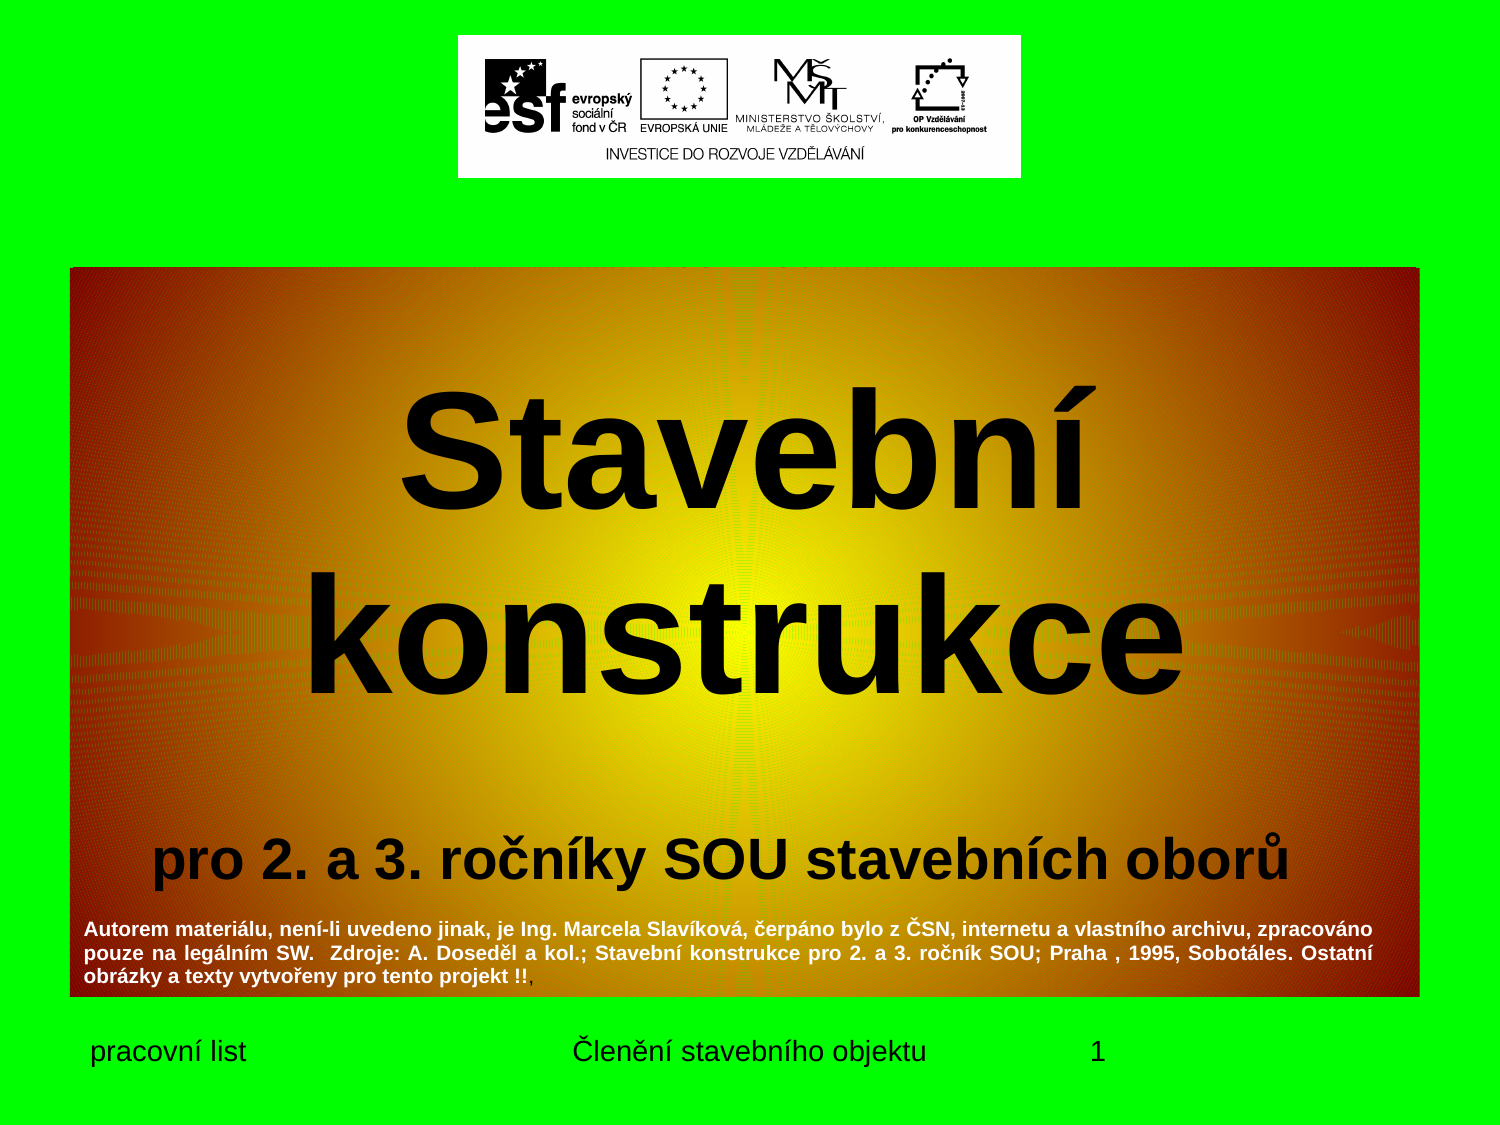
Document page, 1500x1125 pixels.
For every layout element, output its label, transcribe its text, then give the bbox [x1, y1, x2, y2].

text_box Stavební konstrukce pro 2. a 3. ročníky SOU stavebních oborů [69, 267, 1420, 997]
text_box Autorem materiálu, není-li uvedeno jinak, je Ing. Marcela Slavíková, čerpáno bylo z ČSN, internetu a vlastního archivu, zpracováno pouze na legálním SW. Zdroje: A. Doseděl a kol.; Stavební konstrukce pro 2. a 3. ročník SOU; Praha , 1995, Sobotáles. Ostatní obrázky a texty vytvořeny pro tento projekt !!, [70, 911, 1418, 995]
picture [458, 35, 1021, 178]
text_box [1074, 1024, 1426, 1103]
text_box Členění stavebního objektu [512, 1024, 988, 1103]
text_box pracovní list [75, 1024, 426, 1103]
